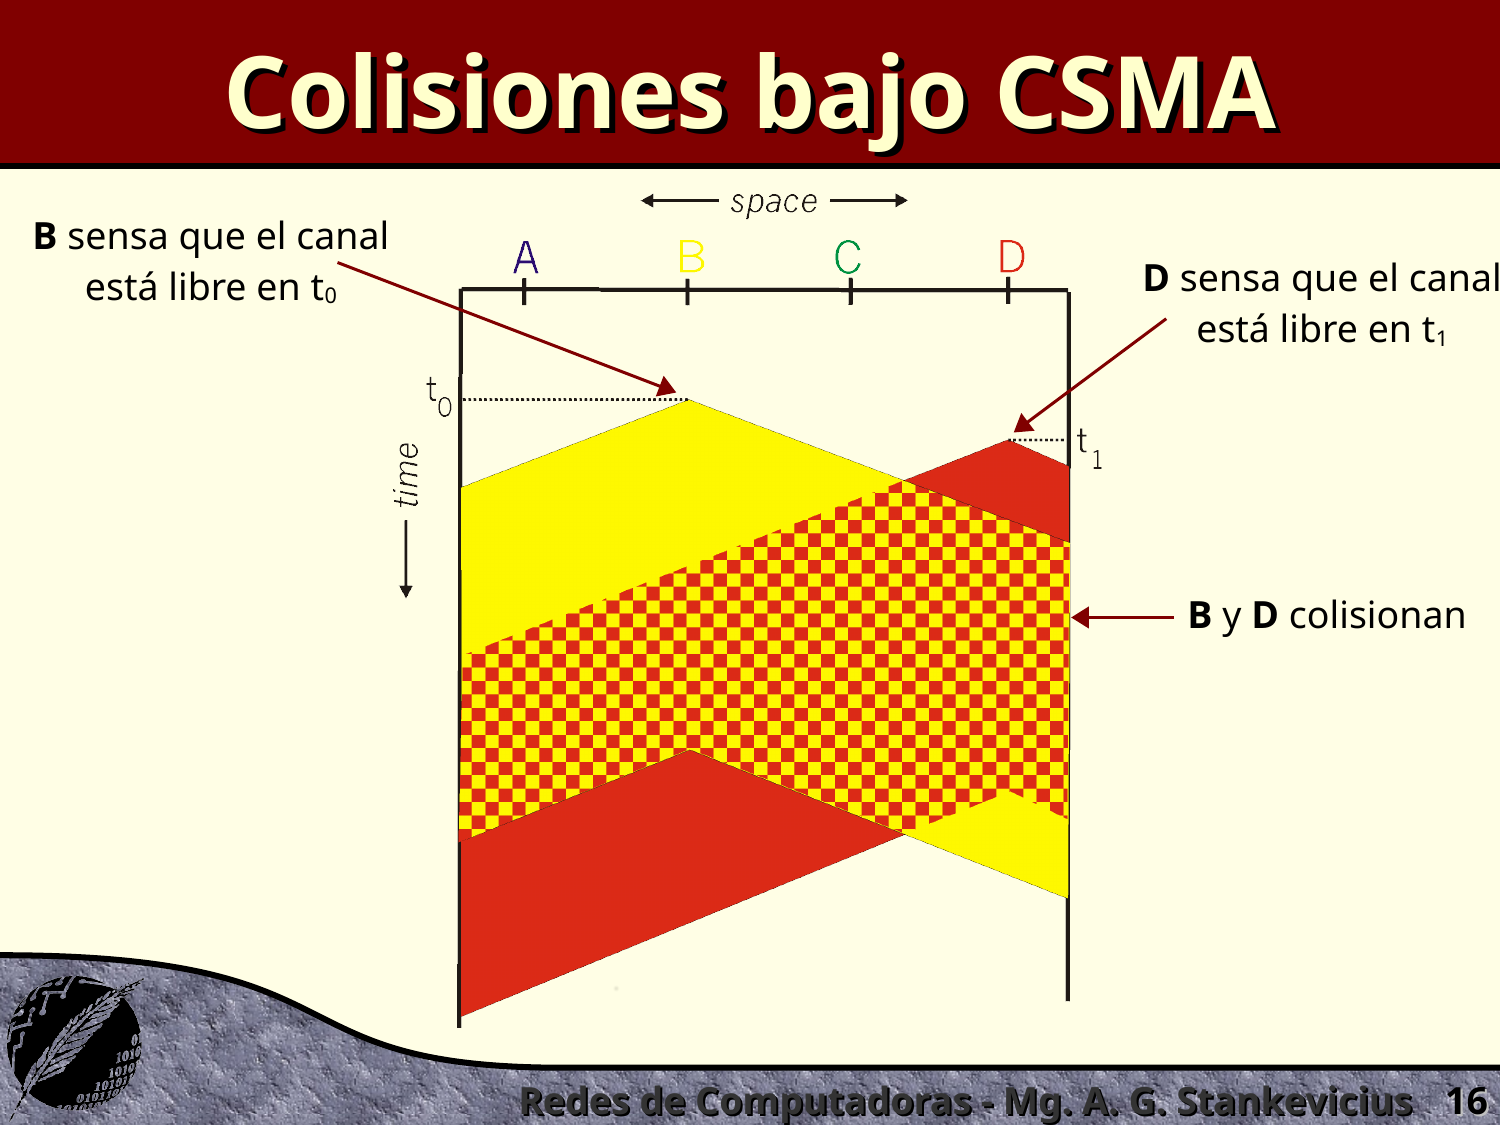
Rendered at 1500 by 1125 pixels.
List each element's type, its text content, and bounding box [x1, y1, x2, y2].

text_box B sensa que el canal está libre en t0 [17, 201, 391, 333]
text_box B y D colisionan [1172, 581, 1474, 649]
picture [1047, 1100, 1054, 1110]
text_box D sensa que el canal está libre en t1 [1127, 244, 1500, 376]
picture [393, 193, 1102, 1028]
picture [790, 1100, 795, 1110]
picture [0, 959, 1500, 1125]
title Colisiones bajo CSMA [15, 5, 1485, 160]
